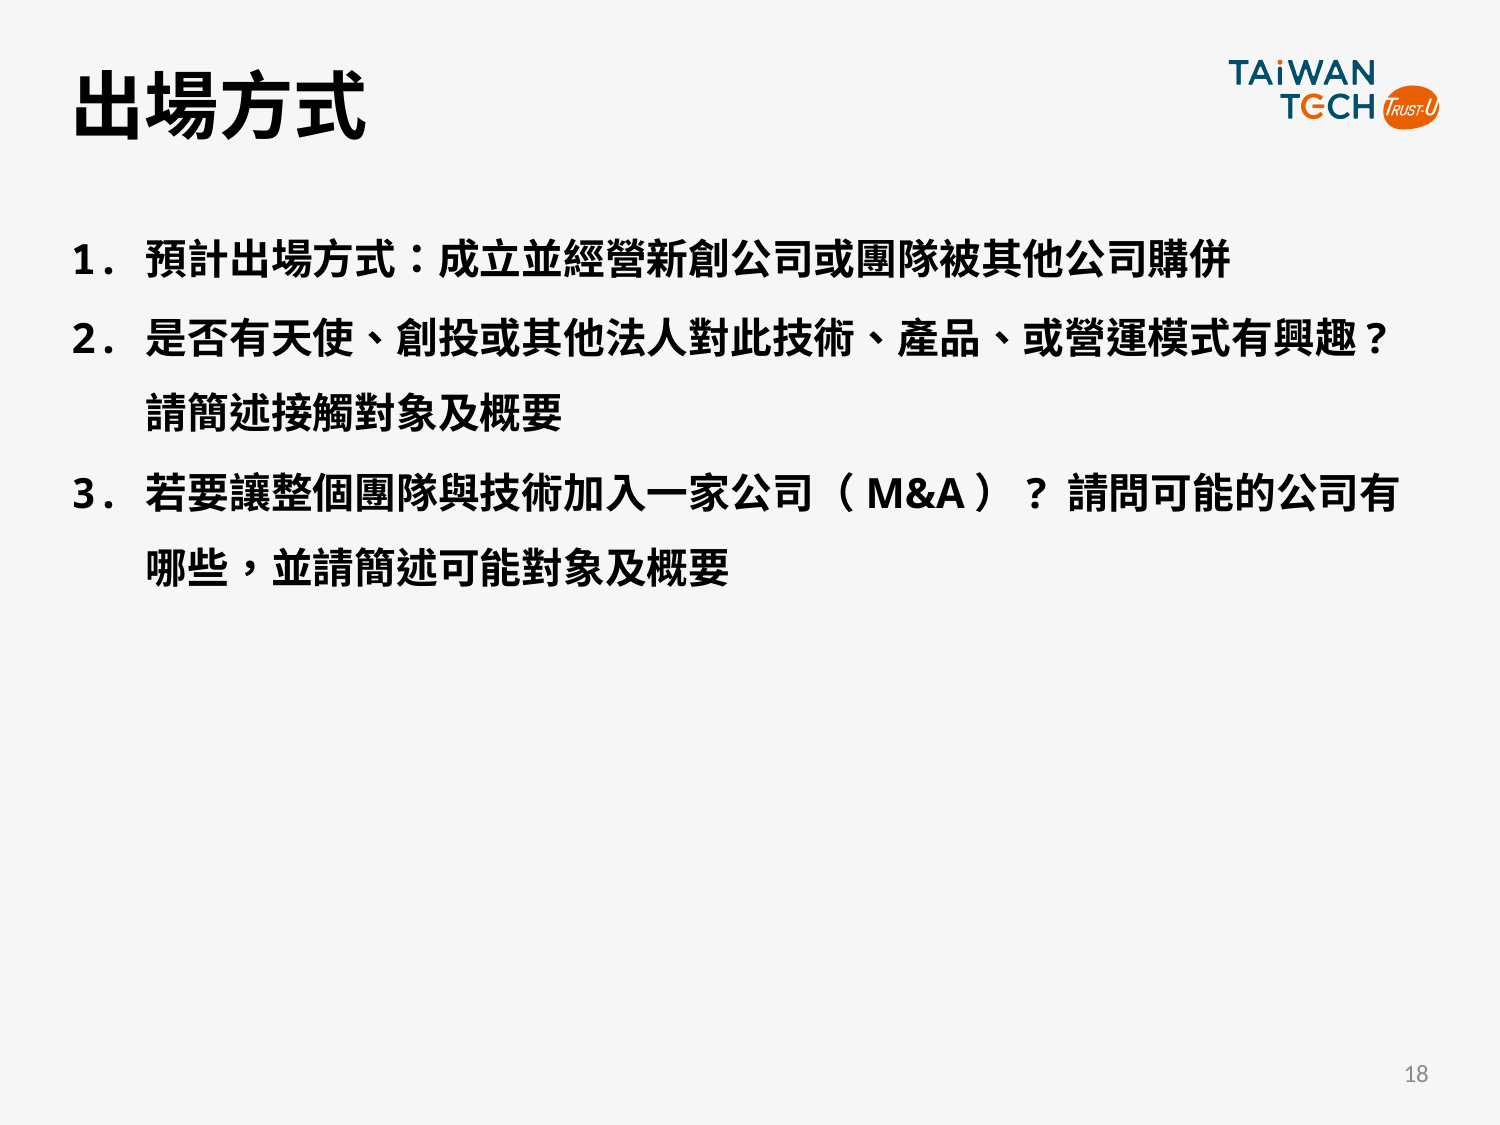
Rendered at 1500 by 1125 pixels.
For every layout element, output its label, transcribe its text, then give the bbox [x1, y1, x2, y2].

title 出場方式 [55, 33, 1444, 156]
slide_number <編號> [1106, 1042, 1445, 1103]
list 預計出場方式：成立並經營新創公司或團隊被其他公司購併 是否有天使、創投或其他法人對此技術、產品、或營運模式有興趣? 請簡述接觸對象及概要 若要讓整個團隊與技術加入一家公司（M&A）? 請問可能的公司有哪些，並請簡述可能對象及概要 [55, 200, 1444, 1021]
